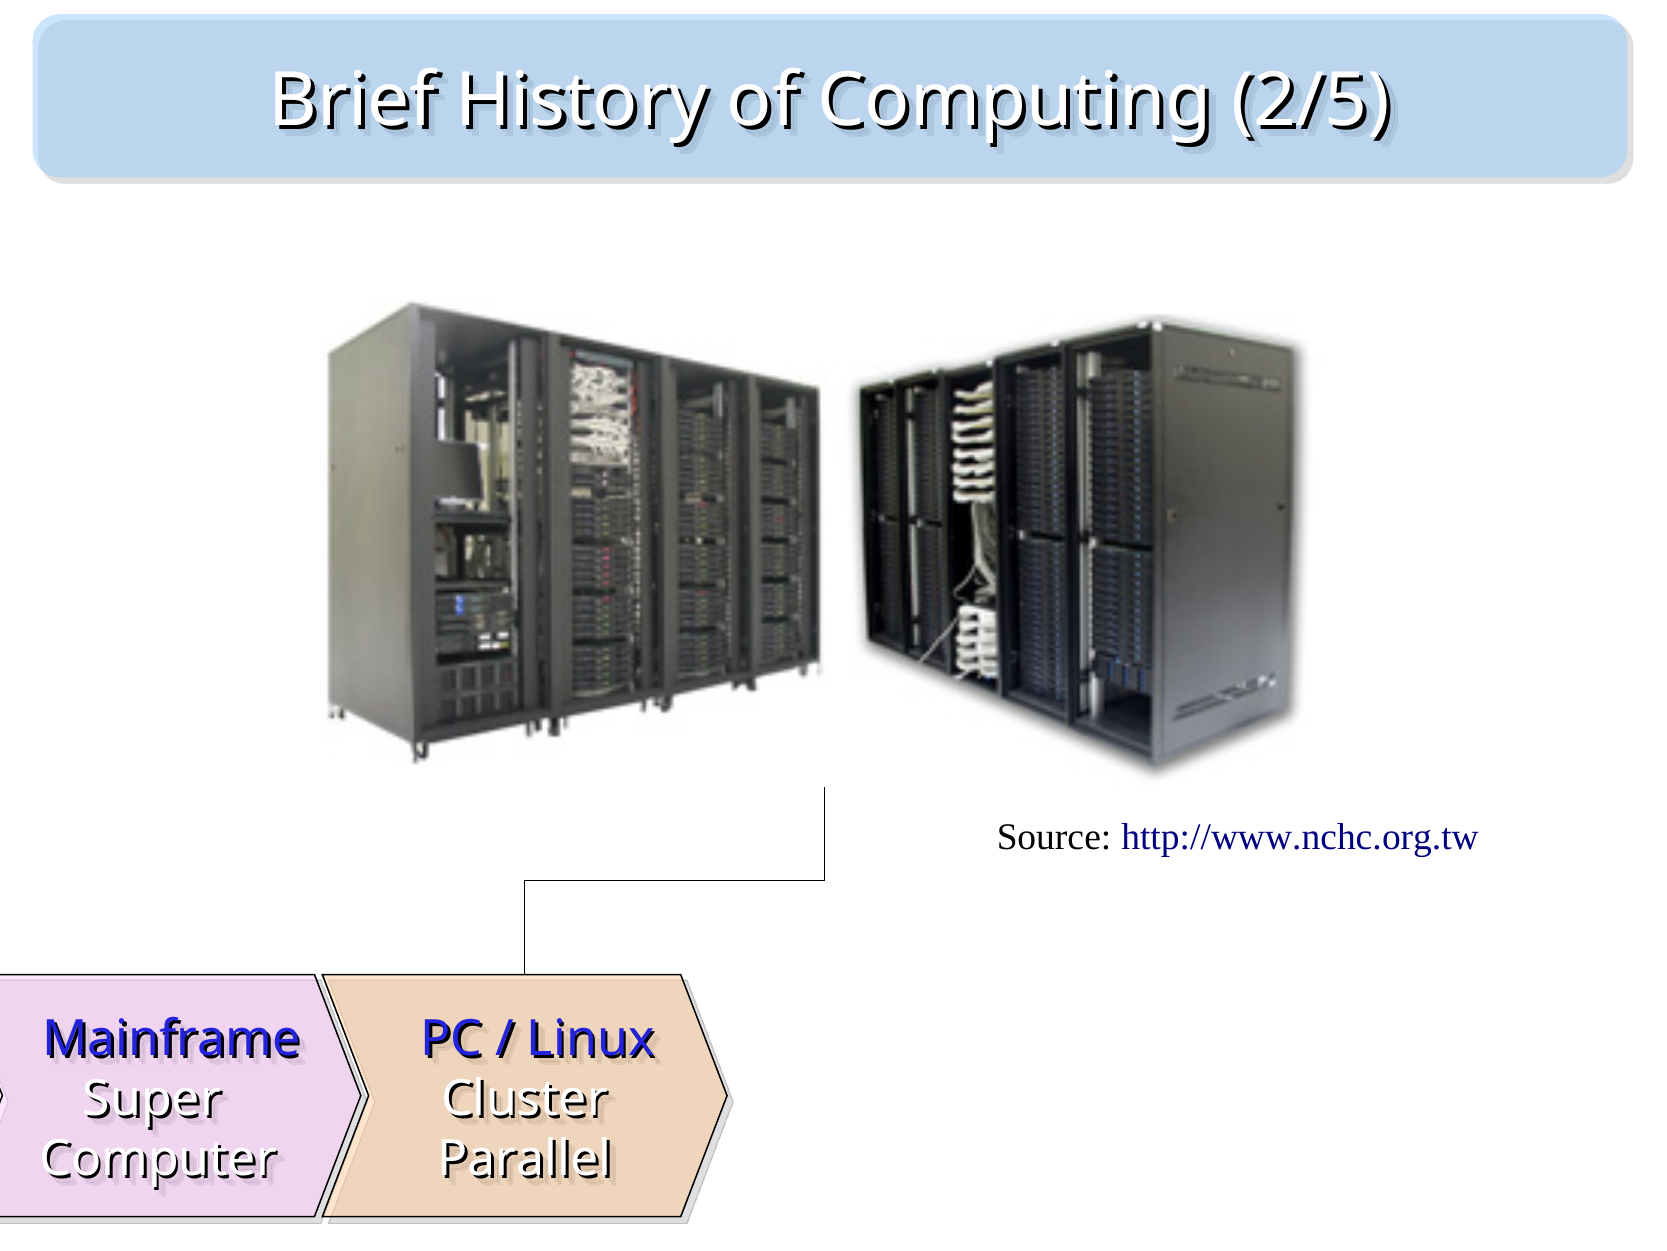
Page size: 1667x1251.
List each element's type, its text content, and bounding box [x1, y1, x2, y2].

text_box PC / Linux Cluster Parallel [322, 974, 728, 1217]
text_box Mainframe Super Computer [0, 974, 361, 1217]
picture [828, 314, 1328, 788]
text_box Brief History of Computing (2/5) [32, 14, 1628, 178]
picture [320, 295, 827, 768]
text_box Source: http://www.nchc.org.tw [982, 805, 1495, 865]
